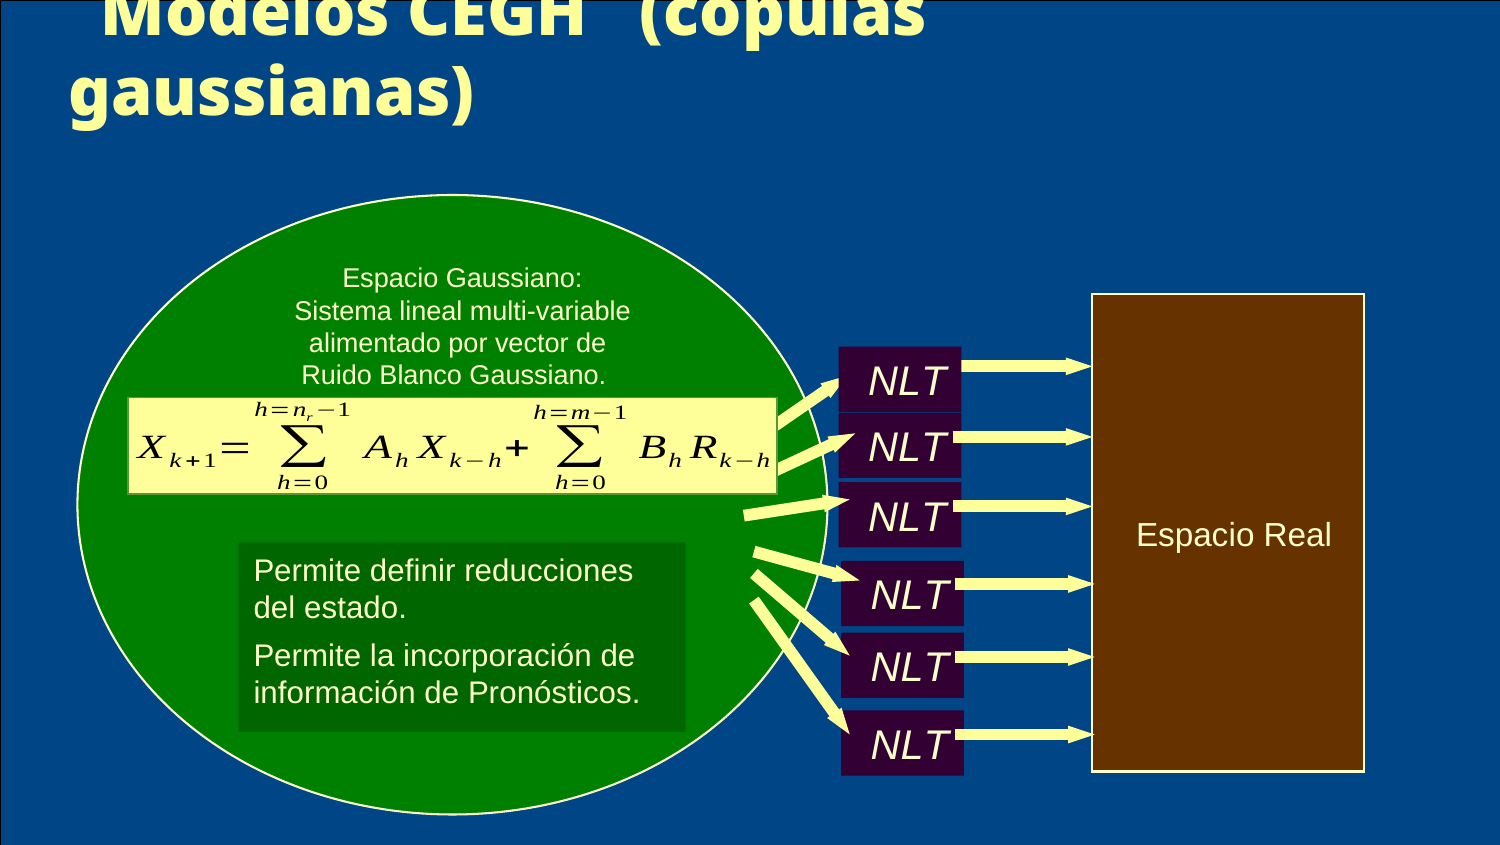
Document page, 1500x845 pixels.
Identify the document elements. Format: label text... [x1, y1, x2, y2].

text_box NLT [838, 482, 962, 548]
text_box [554, 0, 569, 5]
chart [128, 398, 777, 494]
text_box Permite definir reducciones del estado. Permite la incorporación de información de Pronósticos. [238, 542, 686, 732]
text_box [759, 8, 769, 25]
text_box [126, 0, 138, 21]
text_box [802, 0, 813, 26]
text_box [181, 7, 192, 26]
text_box NLT [838, 346, 962, 412]
text_box [866, 19, 876, 27]
text_box NLT [838, 412, 962, 478]
title Modelos CEGH (cópulas gaussianas) [53, 48, 1360, 137]
text_box Espacio Real [1092, 294, 1365, 772]
text_box NLT [841, 632, 964, 698]
text_box [223, 8, 234, 26]
text_box NLT [841, 710, 964, 776]
text_box [266, 6, 277, 12]
text_box [0, 0, 1500, 845]
text_box [329, 7, 340, 26]
text_box [715, 7, 726, 26]
text_box Espacio Gaussiano: Sistema lineal multi-variable alimentado por vector de Ruido Blanco Gaussiano. [269, 252, 646, 397]
text_box NLT [841, 560, 964, 627]
